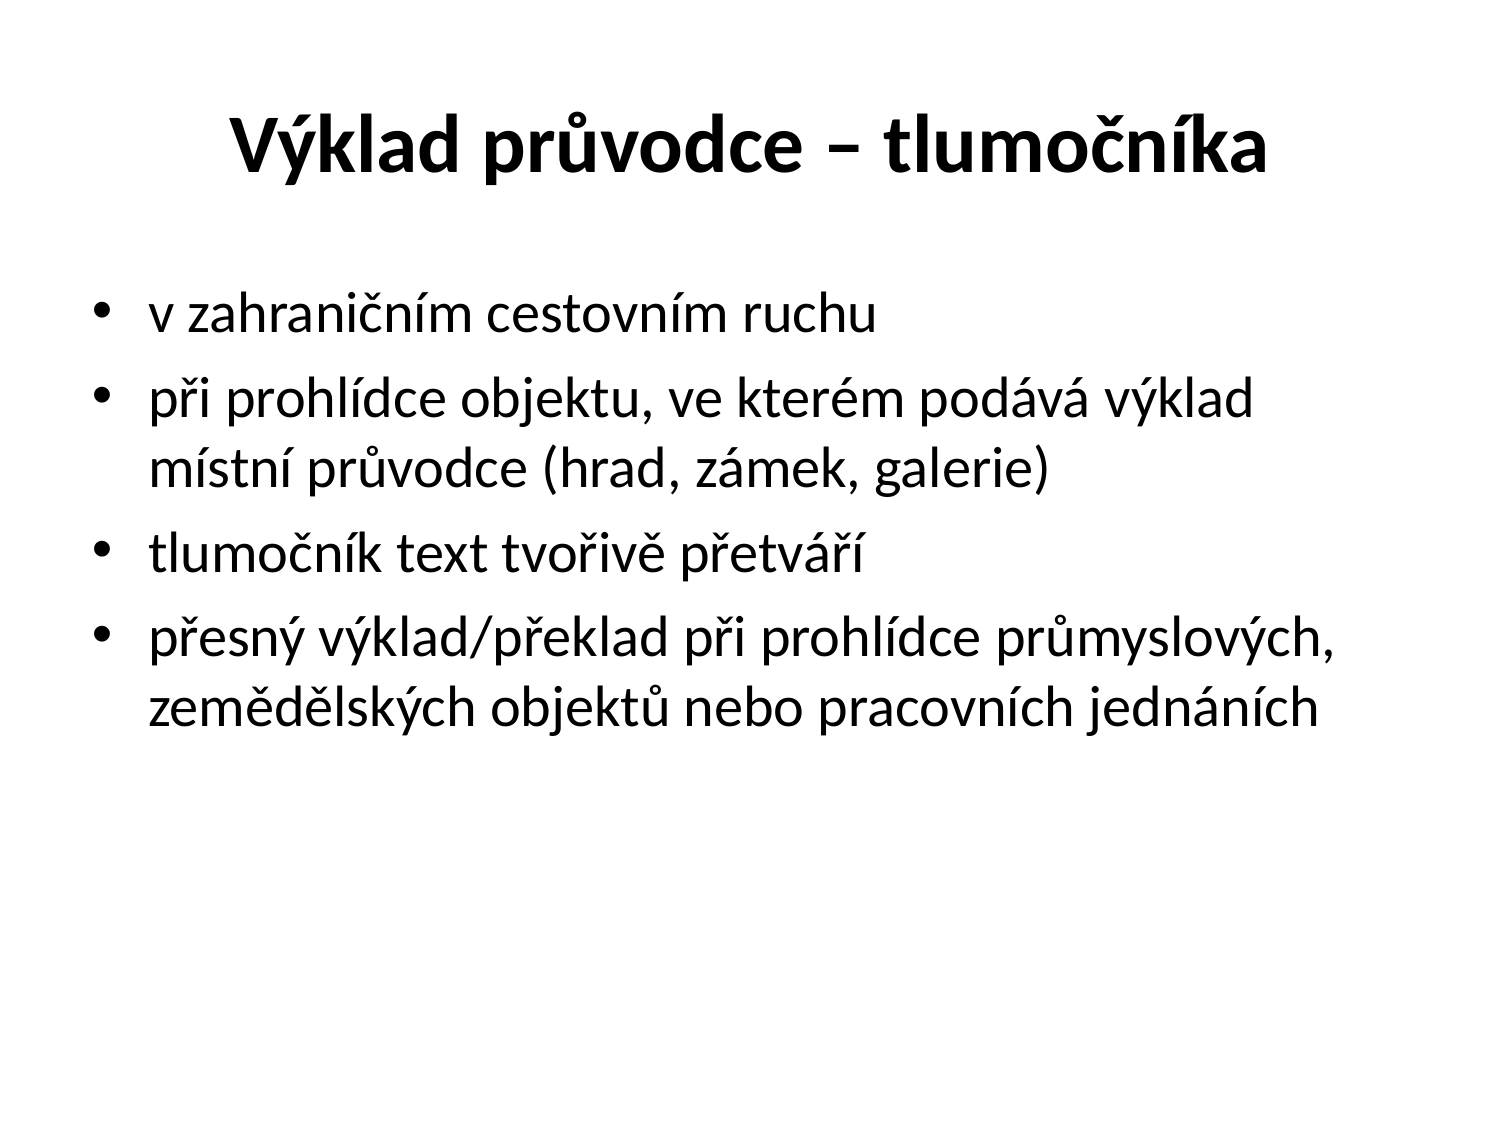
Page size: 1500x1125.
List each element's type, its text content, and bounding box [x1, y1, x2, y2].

title Výklad průvodce – tlumočníka [75, 45, 1426, 233]
list v zahraničním cestovním ruchu při prohlídce objektu, ve kterém podává výklad místní průvodce (hrad, zámek, galerie) tlumočník text tvořivě přetváří přesný výklad/překlad při prohlídce průmyslových, zemědělských objektů nebo pracovních jednáních [76, 267, 1427, 1010]
